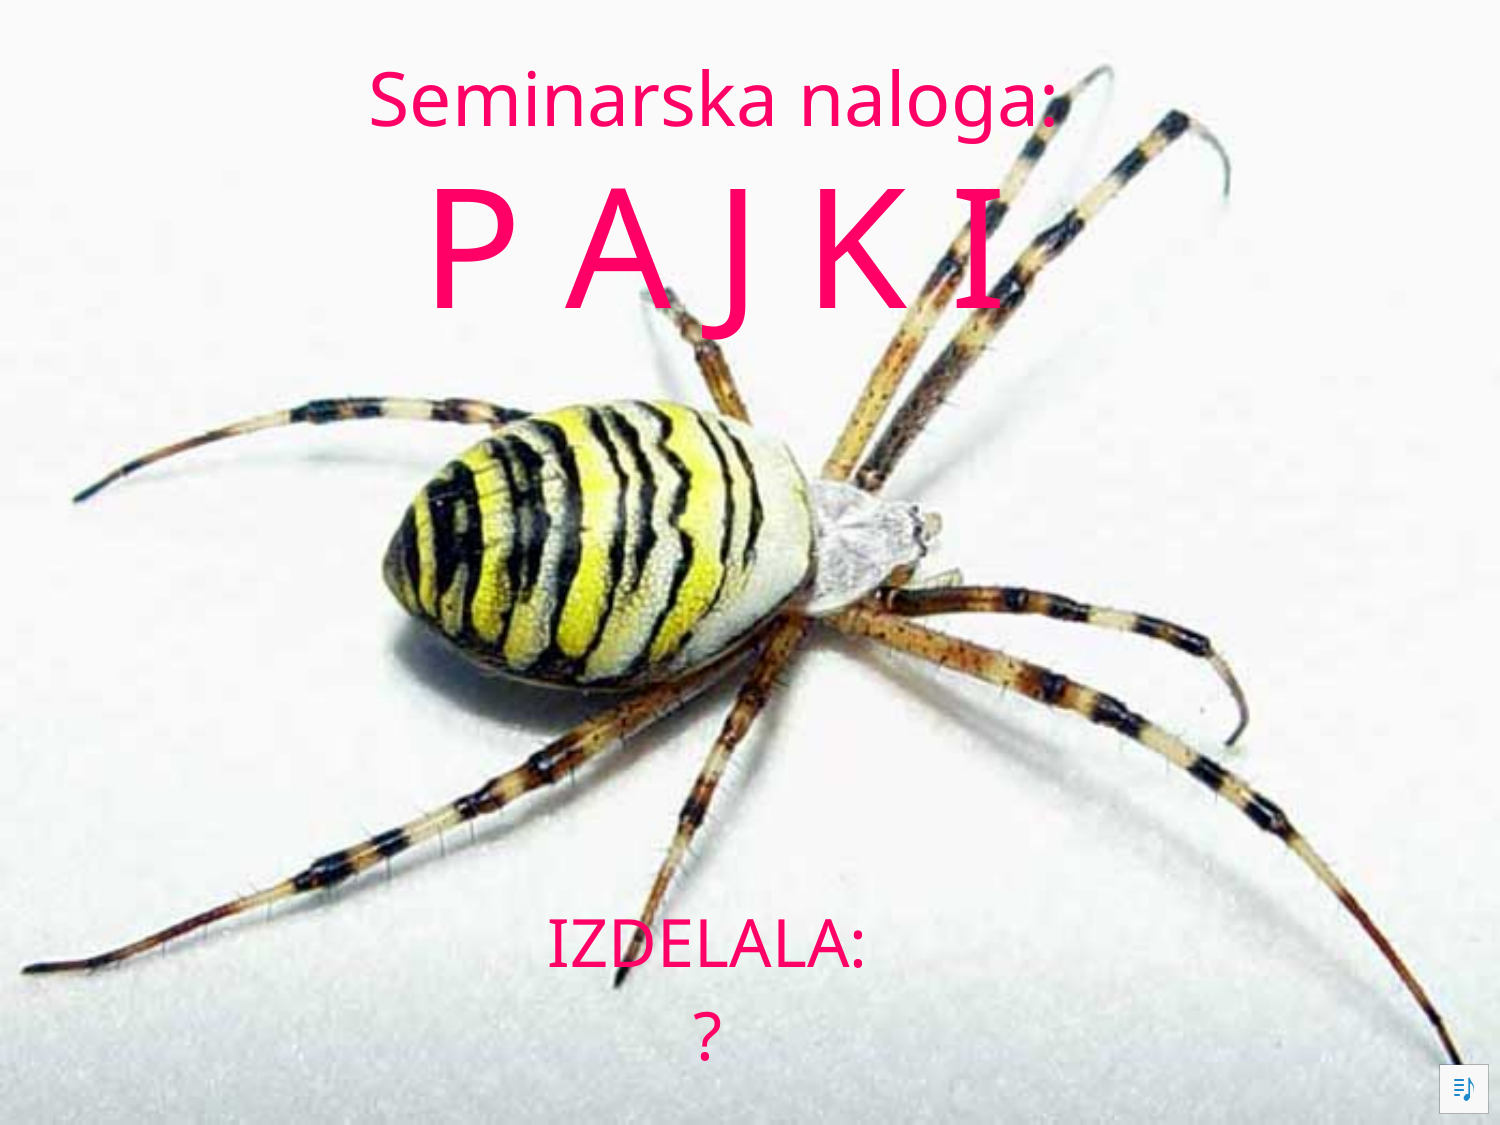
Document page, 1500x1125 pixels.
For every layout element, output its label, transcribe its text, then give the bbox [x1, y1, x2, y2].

picture [0, 0, 1500, 1125]
subtitle IZDELALA: ? [183, 893, 1234, 1103]
text_box [1439, 1064, 1490, 1115]
title Seminarska naloga: P A J K I [76, 0, 1352, 422]
